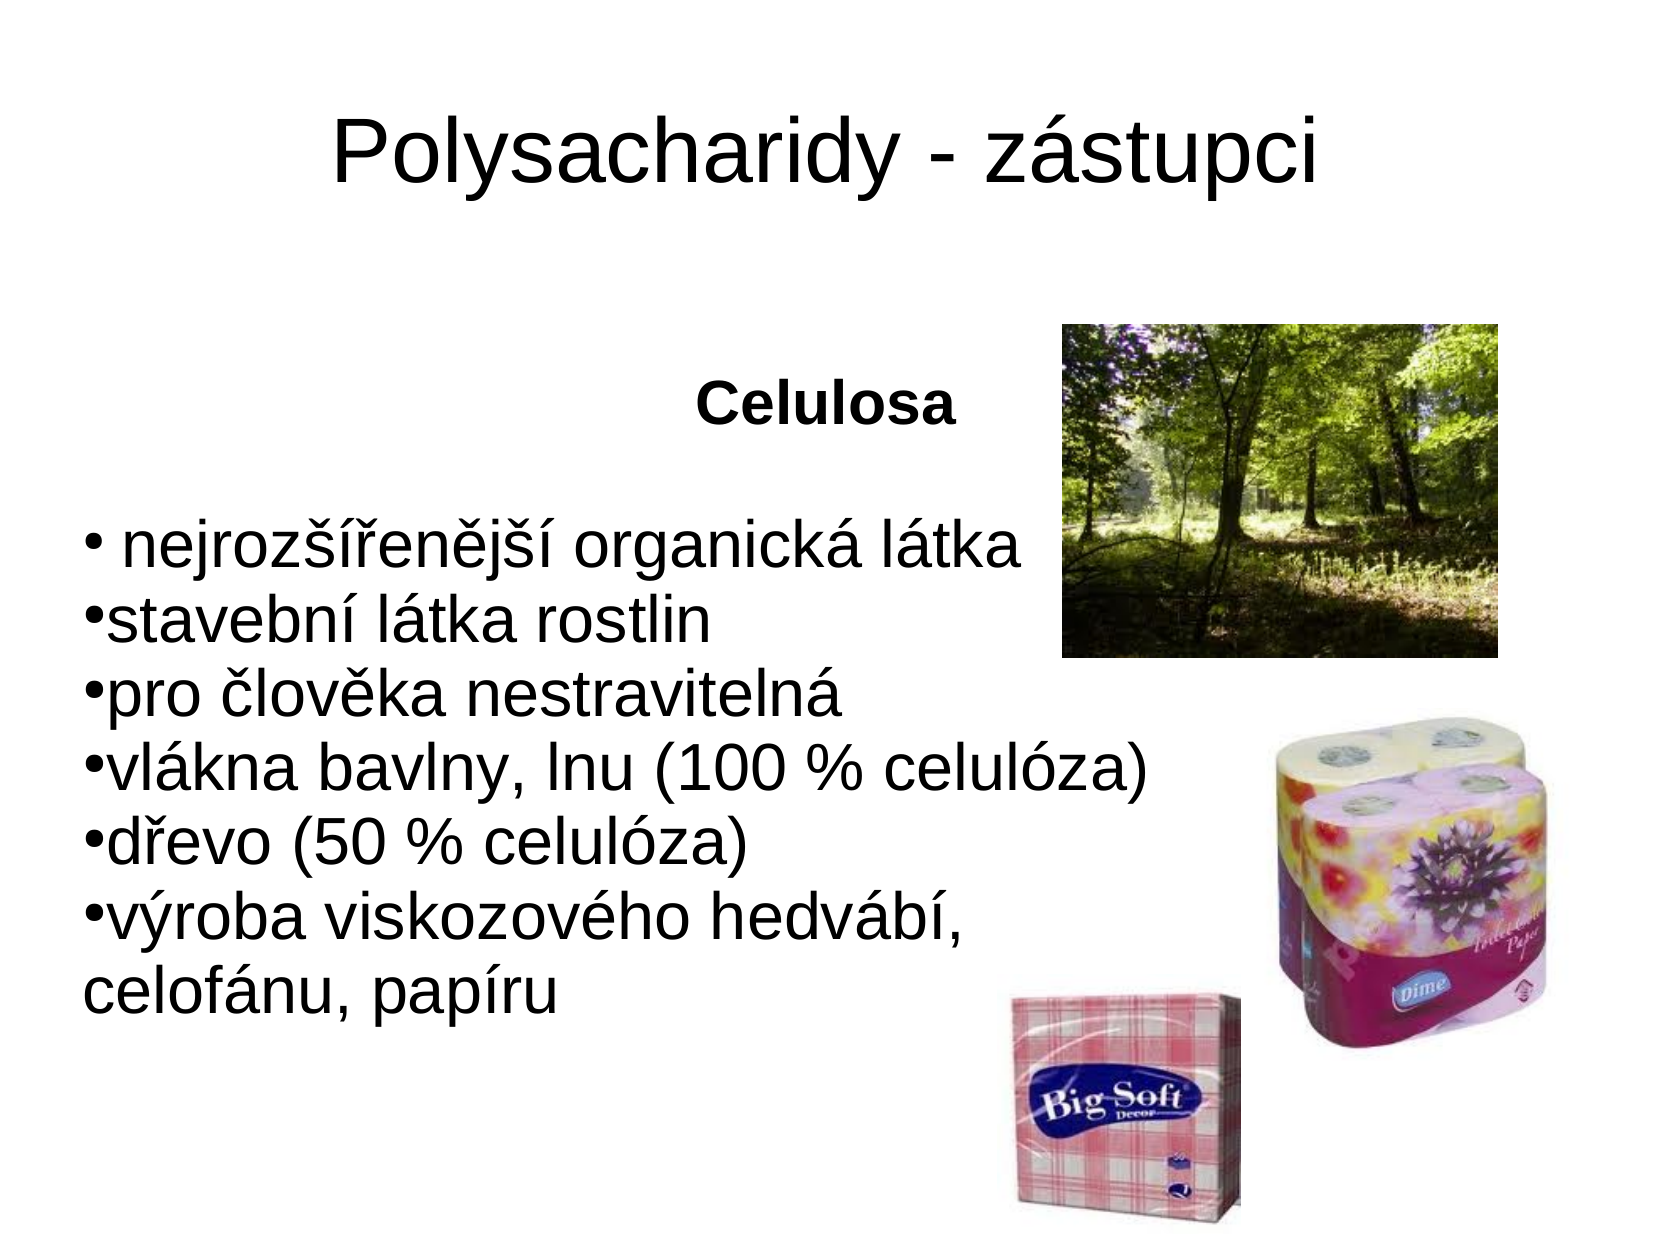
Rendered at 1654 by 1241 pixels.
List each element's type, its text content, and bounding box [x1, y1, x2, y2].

picture [1062, 324, 1498, 658]
picture [997, 974, 1241, 1234]
title Polysacharidy - zástupci [82, 56, 1570, 248]
picture [1242, 708, 1595, 1061]
subtitle Celulosa nejrozšířenější organická látka stavební látka rostlin pro člověka nestravitelná vlákna bavlny, lnu (100 % celulóza) dřevo (50 % celulóza) výroba viskozového hedvábí, celofánu, papíru [82, 297, 1570, 1100]
